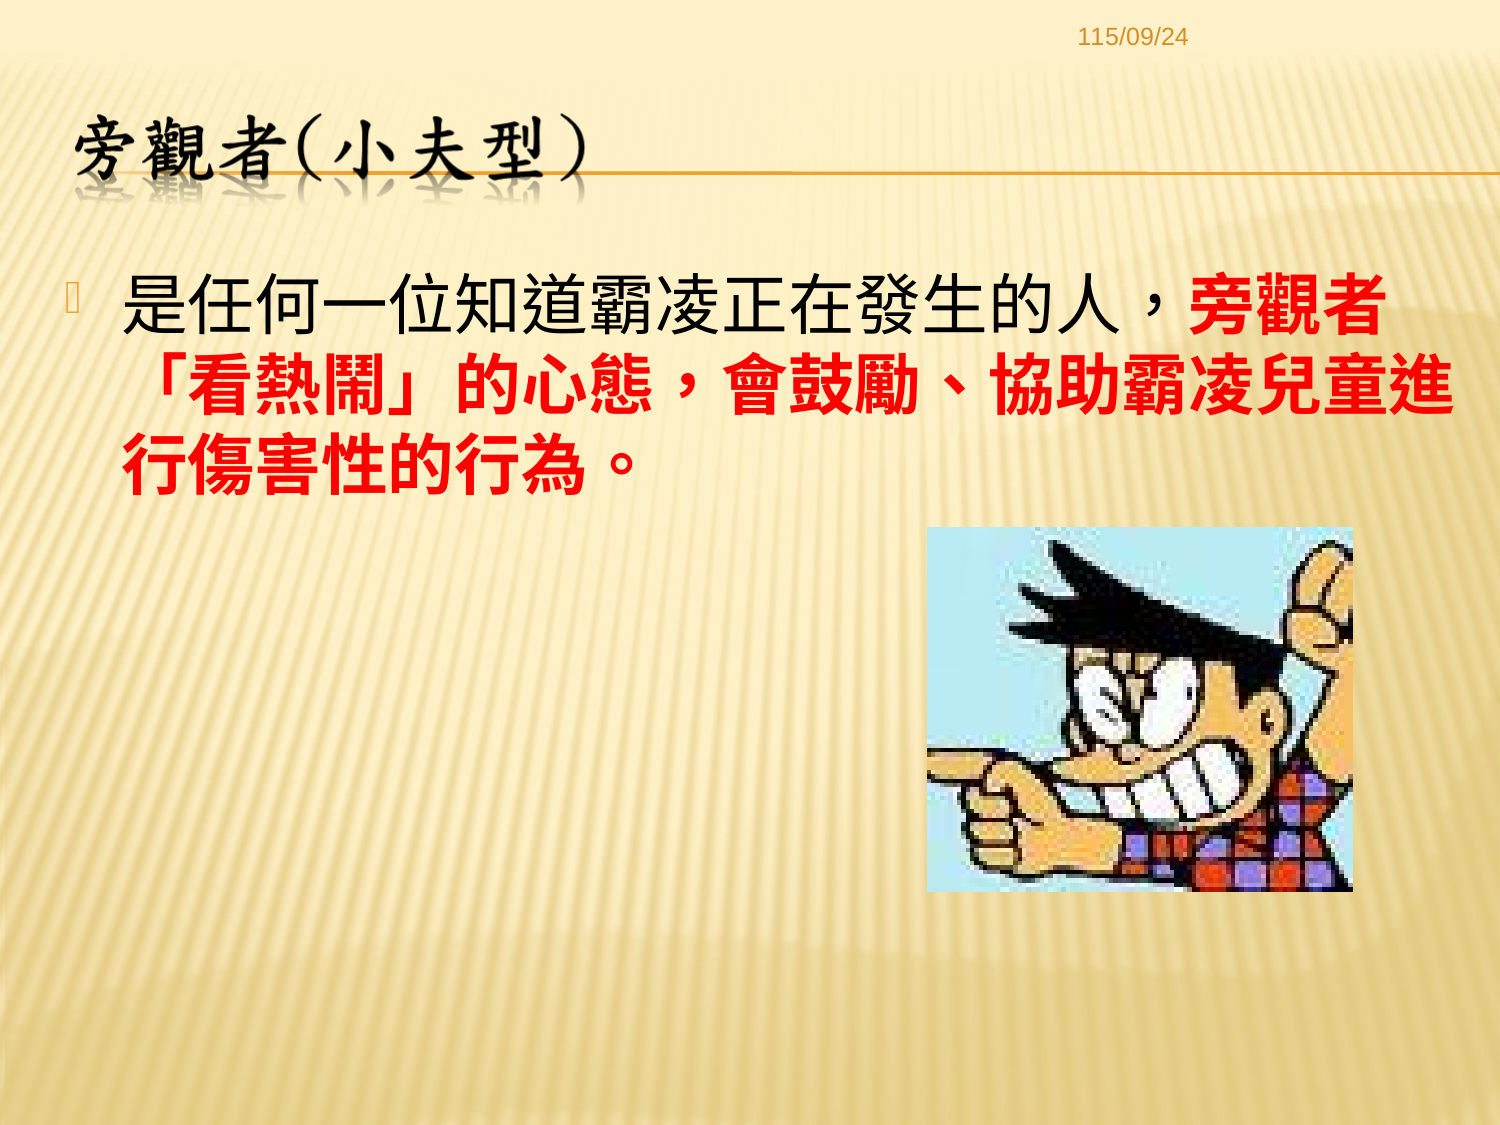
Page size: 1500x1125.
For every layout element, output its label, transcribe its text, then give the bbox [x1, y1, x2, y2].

list 是任何一位知道霸凌正在發生的人，旁觀者「看熱鬧」的心態，會鼓勵、協助霸凌兒童進行傷害性的行為。 [50, 254, 1476, 998]
picture [0, 0, 1500, 1125]
text_box 111/03/15 [1062, 12, 1476, 60]
